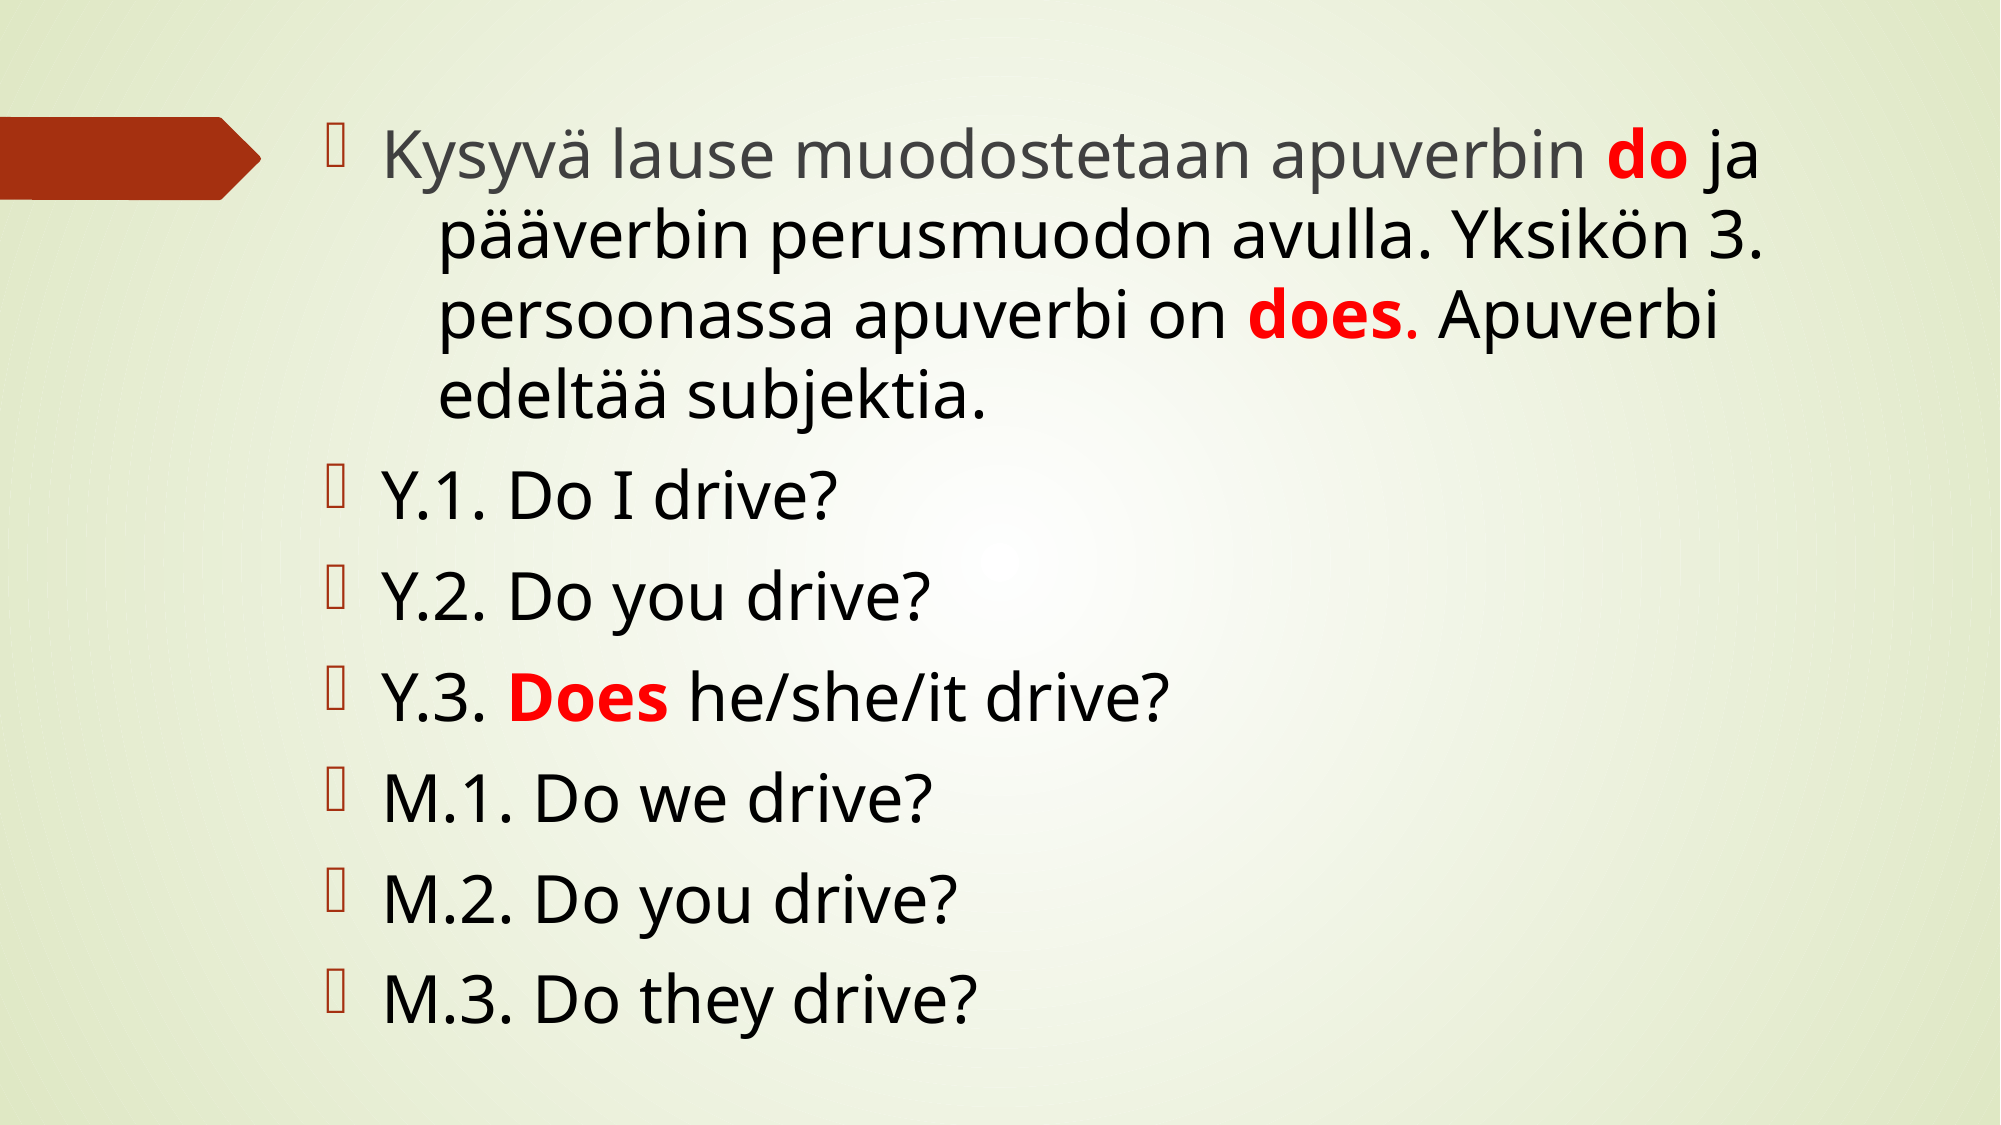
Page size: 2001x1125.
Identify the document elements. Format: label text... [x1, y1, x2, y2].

list Kysyvä lause muodostetaan apuverbin do ja pääverbin perusmuodon avulla. Yksikön 3. persoonassa apuverbi on does. Apuverbi edeltää subjektia. Y.1. Do I drive? Y.2. Do you drive? Y.3. Does he/she/it drive? M.1. Do we drive? M.2. Do you drive? M.3. Do they drive? [309, 103, 1888, 1063]
